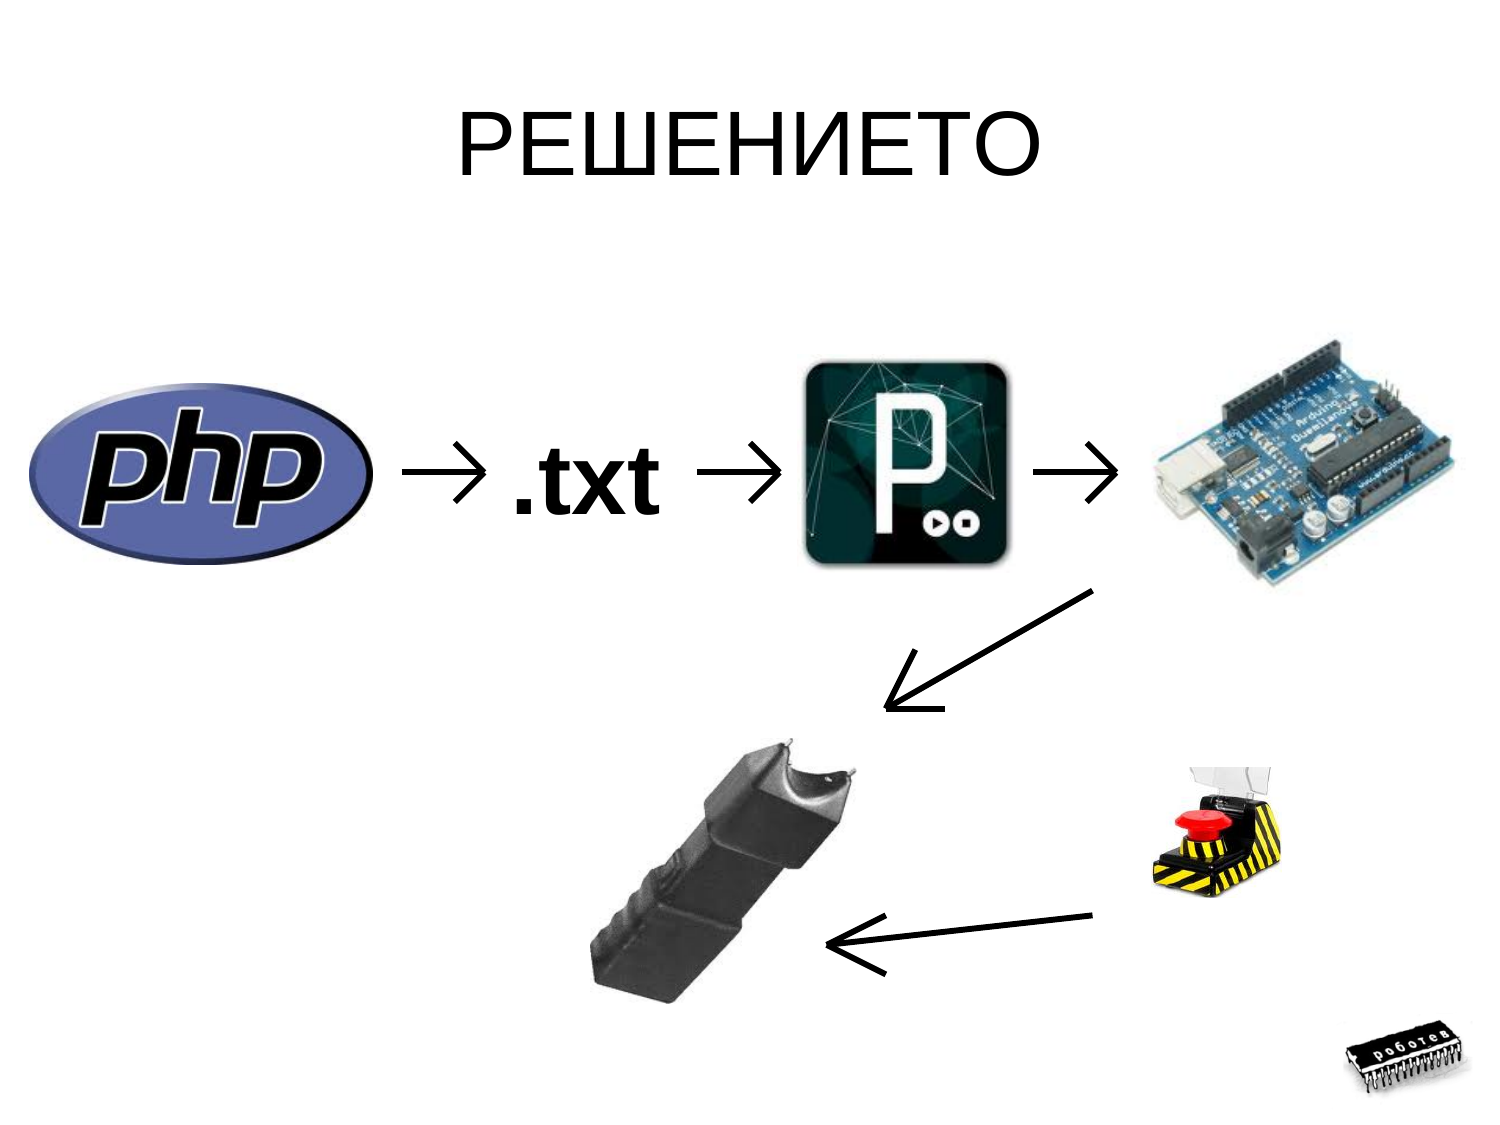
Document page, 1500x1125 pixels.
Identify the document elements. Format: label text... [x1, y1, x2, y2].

picture [840, 945, 857, 956]
picture [590, 738, 857, 1004]
picture [1328, 1003, 1477, 1113]
picture [1127, 295, 1480, 647]
text_box РЕШЕНИЕТО [75, 45, 1426, 233]
picture [29, 383, 373, 565]
picture [797, 354, 1016, 574]
picture [1151, 767, 1282, 898]
text_box .txt [496, 407, 706, 543]
picture [848, 934, 857, 939]
